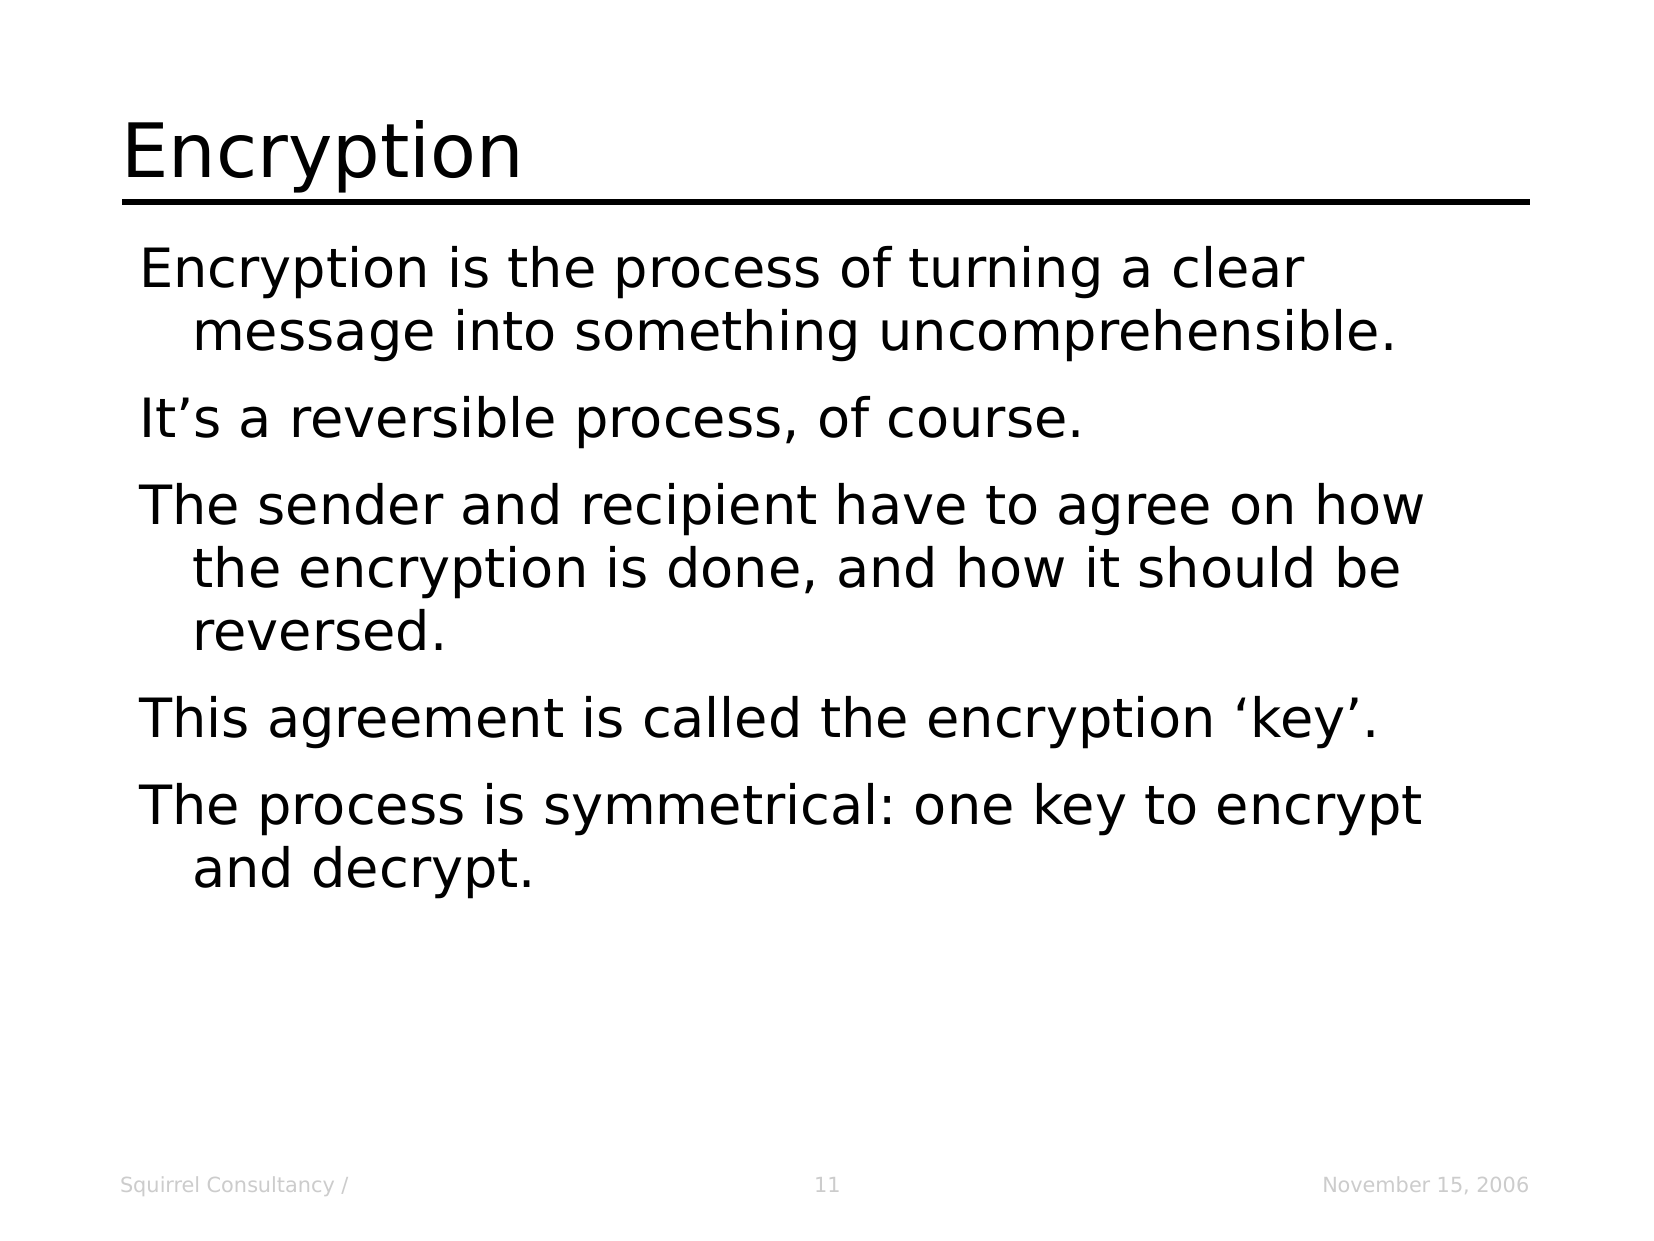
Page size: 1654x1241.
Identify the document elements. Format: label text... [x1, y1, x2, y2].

list Encryption is the process of turning a clear message into something uncomprehensible. It’s a reversible process, of course. The sender and recipient have to agree on how the encryption is done, and how it should be reversed. This agreement is called the encryption ‘key’. The process is symmetrical: one key to encrypt and decrypt. [121, 237, 1534, 1141]
title Encryption [121, 102, 1534, 200]
